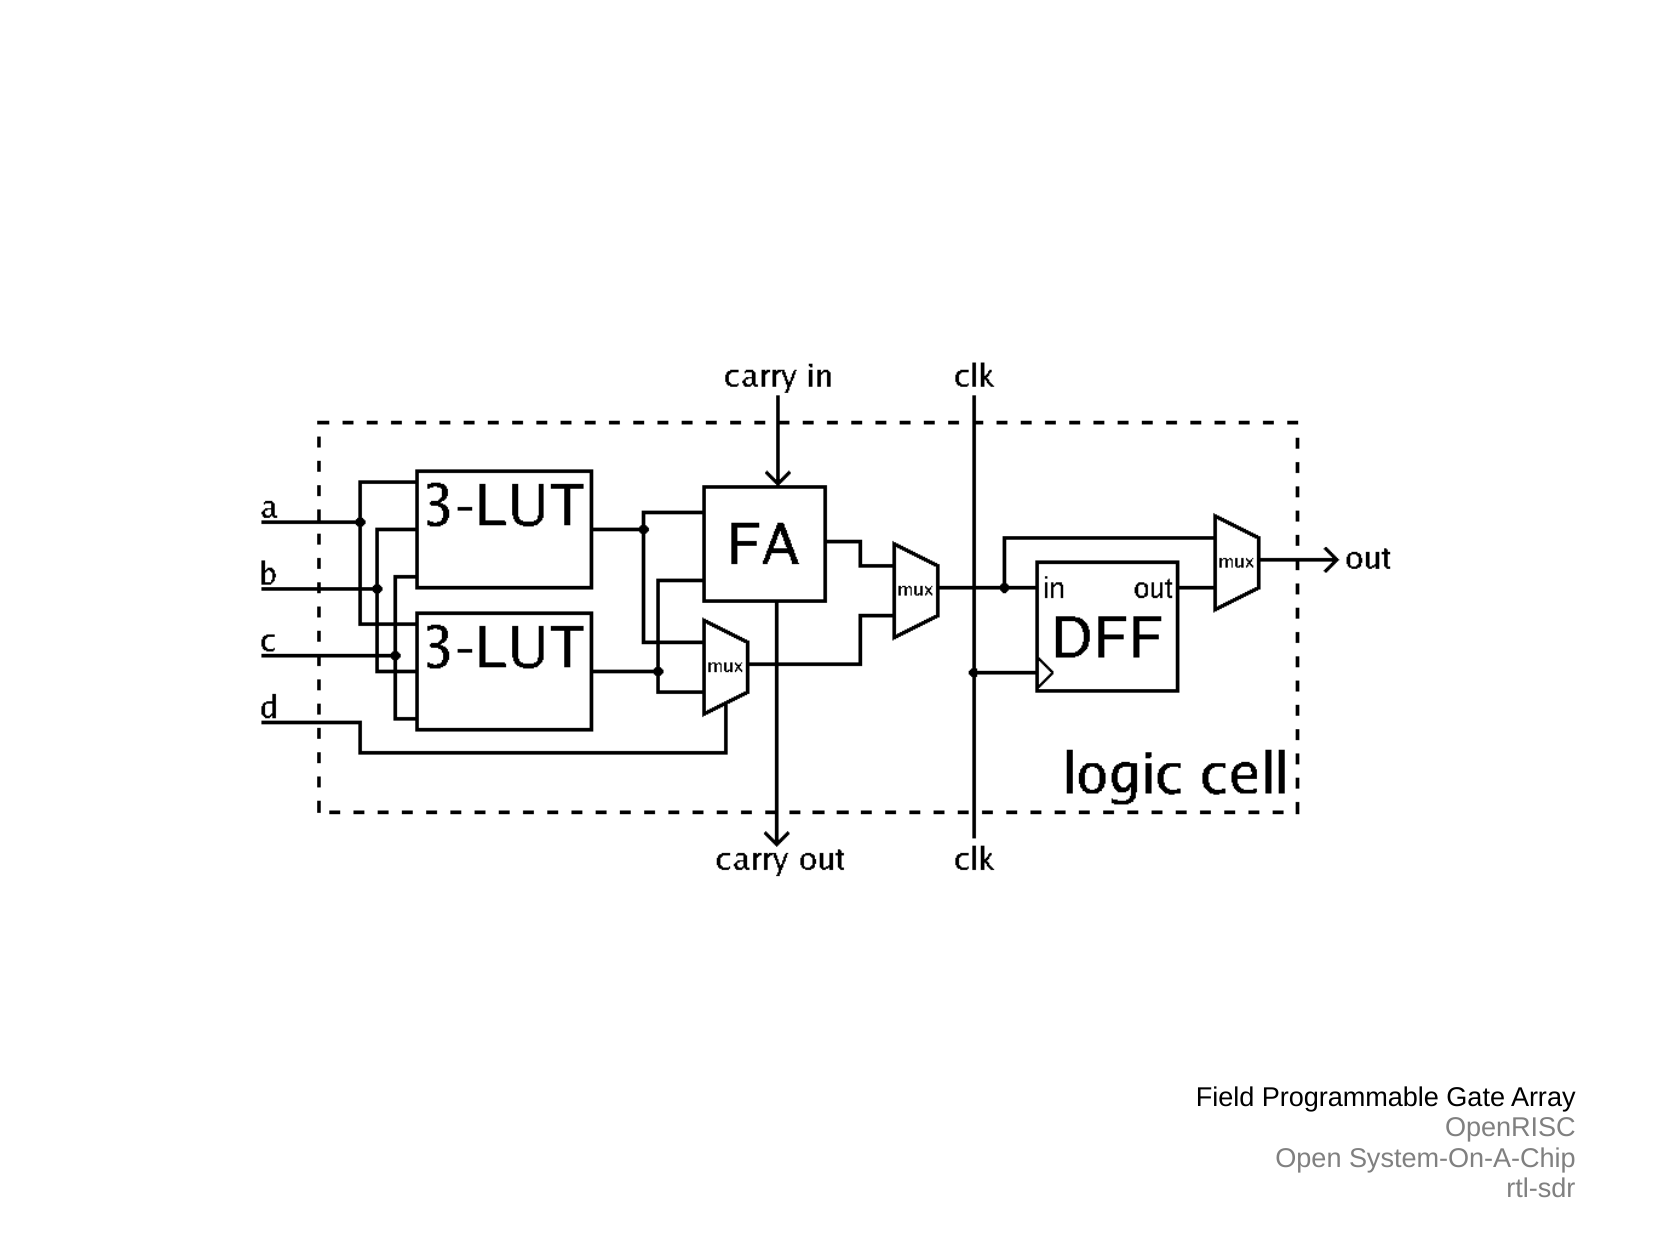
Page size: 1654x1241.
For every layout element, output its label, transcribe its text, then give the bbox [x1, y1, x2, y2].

picture [247, 359, 1406, 881]
text_box Field Programmable Gate Array OpenRISC Open System-On-A-Chip rtl-sdr [1181, 1074, 1591, 1211]
